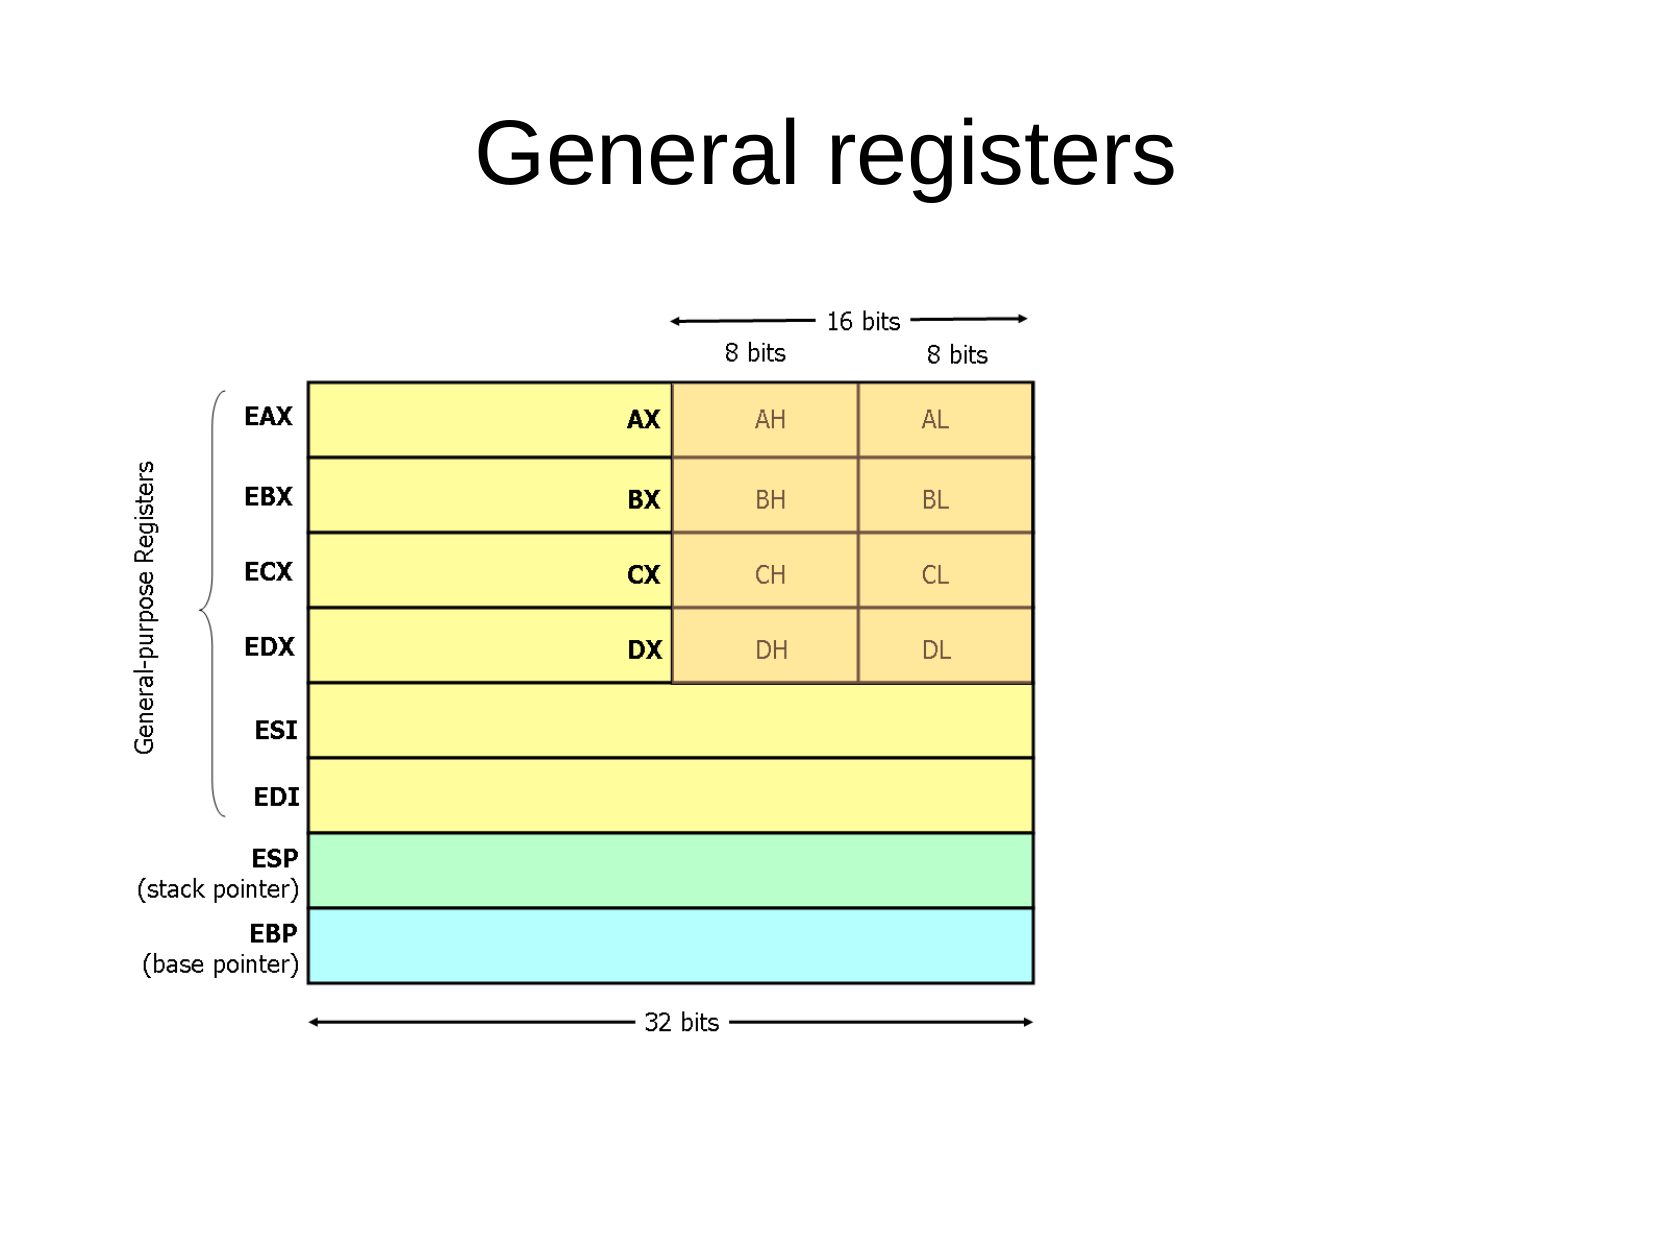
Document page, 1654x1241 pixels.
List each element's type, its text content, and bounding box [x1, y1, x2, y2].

title General registers [82, 49, 1571, 257]
picture [75, 299, 1075, 1050]
